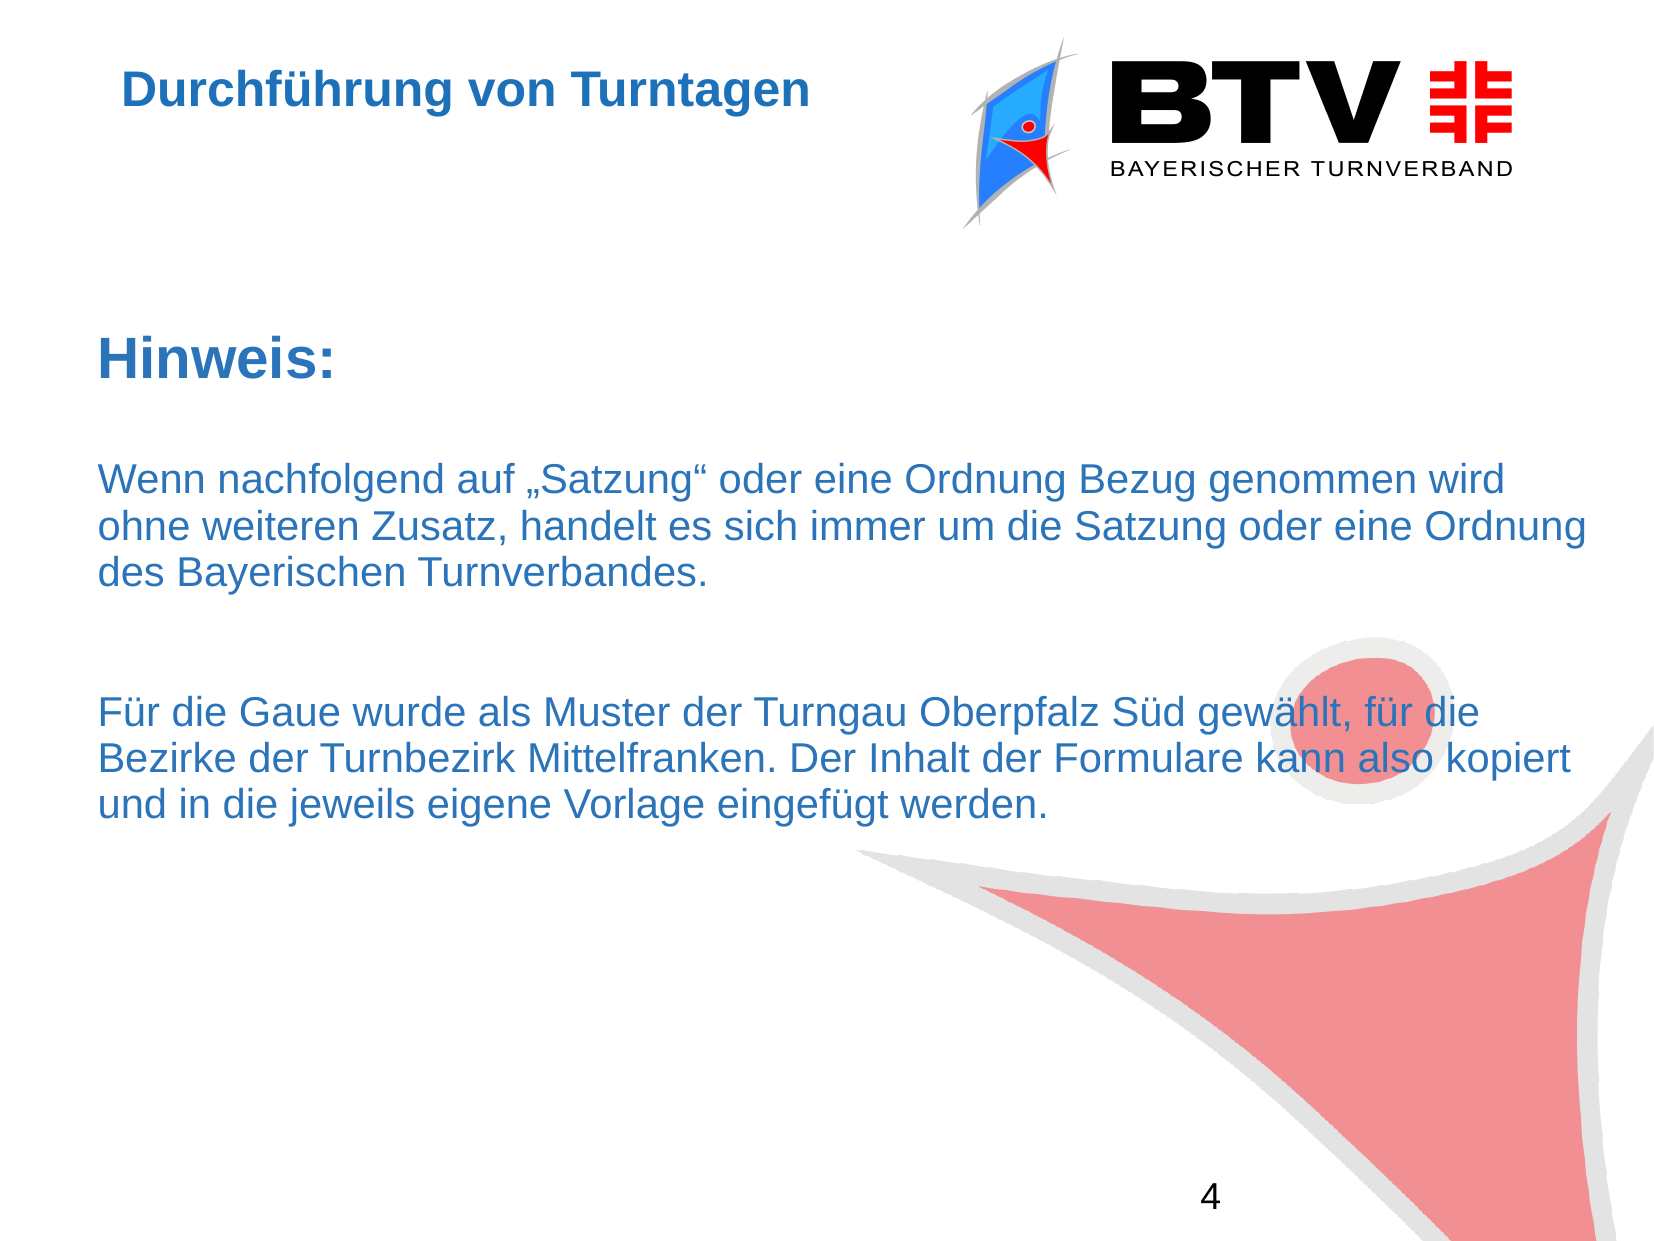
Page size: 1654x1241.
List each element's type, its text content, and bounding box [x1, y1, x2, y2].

title Durchführung von Turntagen [106, 54, 892, 130]
picture [939, 24, 1548, 248]
subtitle Hinweis: Wenn nachfolgend auf „Satzung“ oder eine Ordnung Bezug genommen wird ohne weiteren Zusatz, handelt es sich immer um die Satzung oder eine Ordnung des Bayerischen Turnverbandes. Für die Gaue wurde als Muster der Turngau Oberpfalz Süd gewählt, für die Bezirke der Turnbezirk Mittelfranken. Der Inhalt der Formulare kann also kopiert und in die jeweils eigene Vorlage eingefügt werden. [82, 318, 1607, 1016]
picture [854, 637, 1654, 1241]
text_box <Nummer> [1185, 1169, 1571, 1216]
